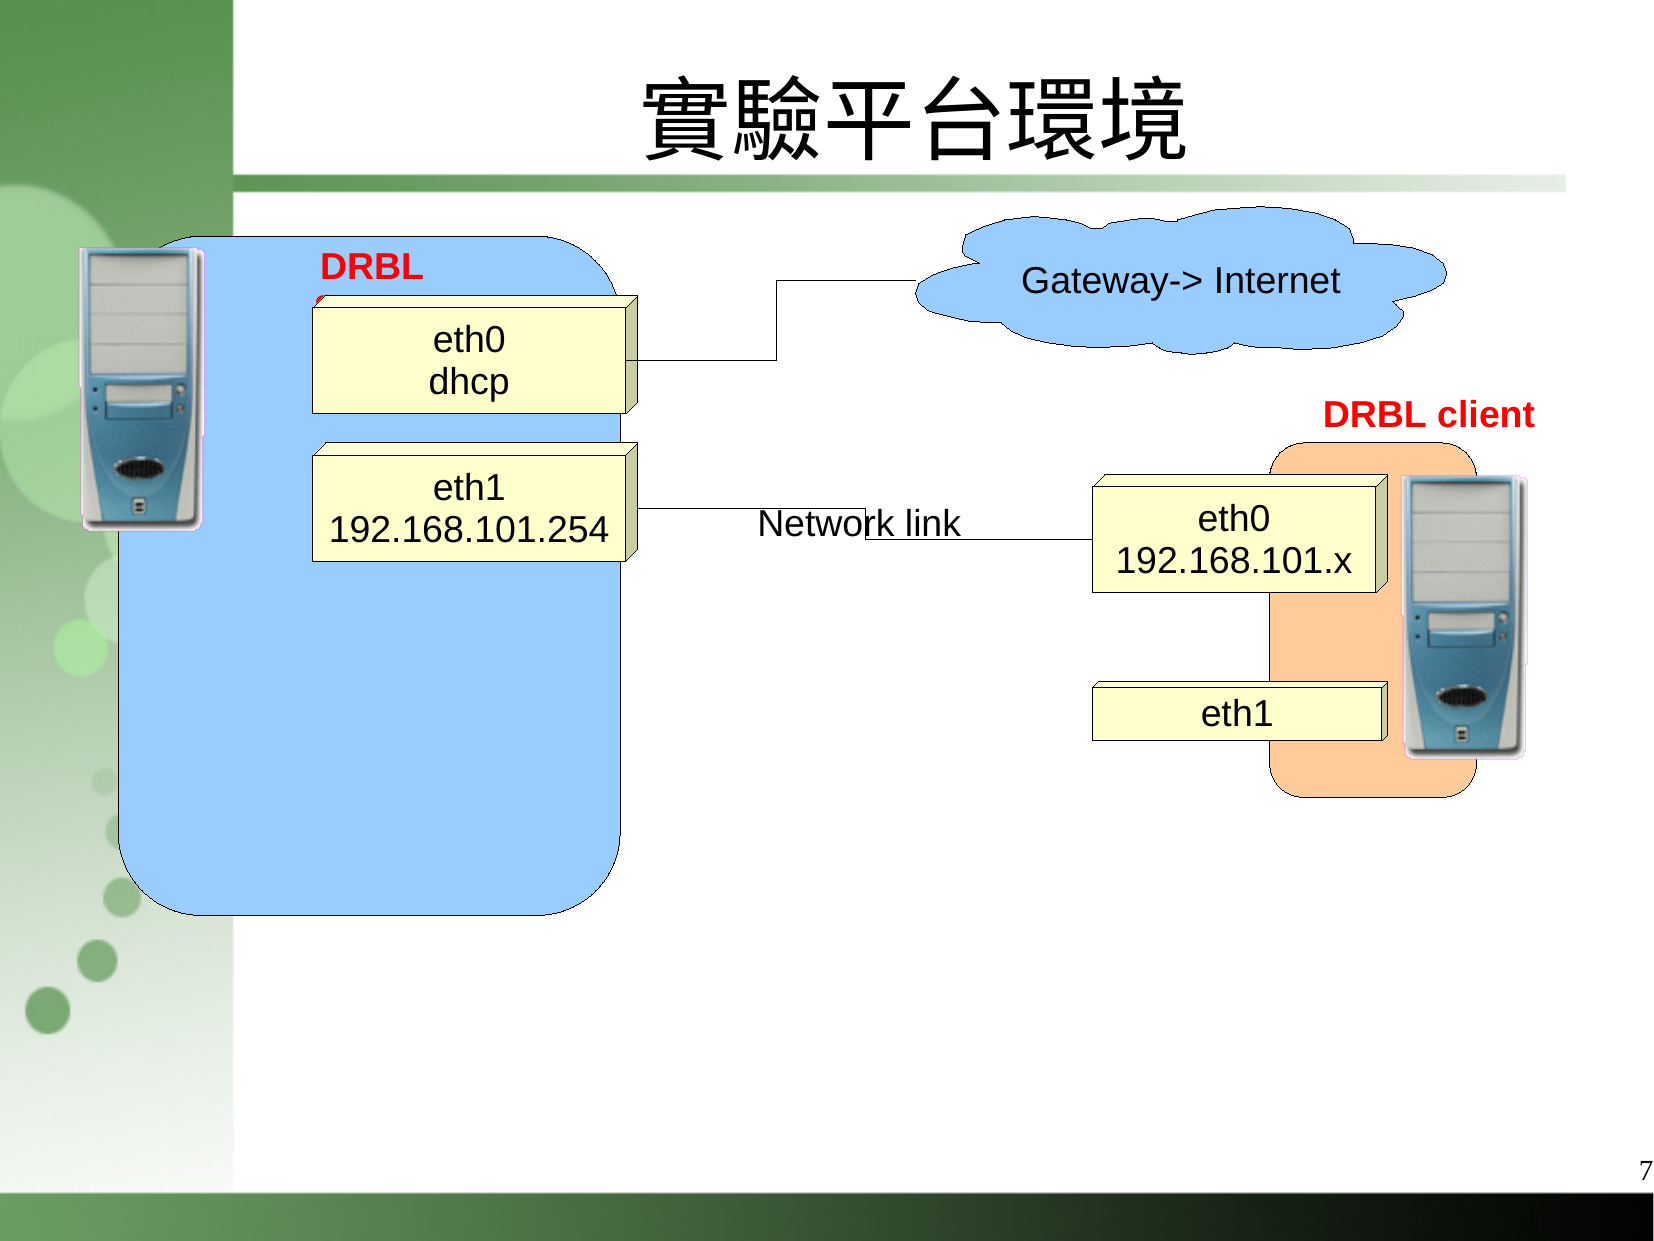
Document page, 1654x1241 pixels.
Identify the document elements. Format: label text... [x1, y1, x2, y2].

text_box eth1 192.168.101.254 [312, 456, 625, 562]
text_box [1269, 443, 1474, 474]
text_box eth0 192.168.101.x [1092, 487, 1375, 593]
text_box eth0 dhcp [312, 308, 625, 414]
text_box [277, 236, 617, 295]
text_box DRBL client [1299, 386, 1559, 443]
text_box DRBL Server [242, 238, 502, 338]
title 實驗平台環境 [236, 56, 1595, 170]
text_box [1269, 593, 1322, 681]
picture [0, 0, 1654, 1241]
text_box Gateway-> Internet [915, 206, 1447, 355]
text_box [118, 338, 621, 916]
text_box [1269, 741, 1477, 798]
text_box eth1 [1092, 688, 1381, 741]
